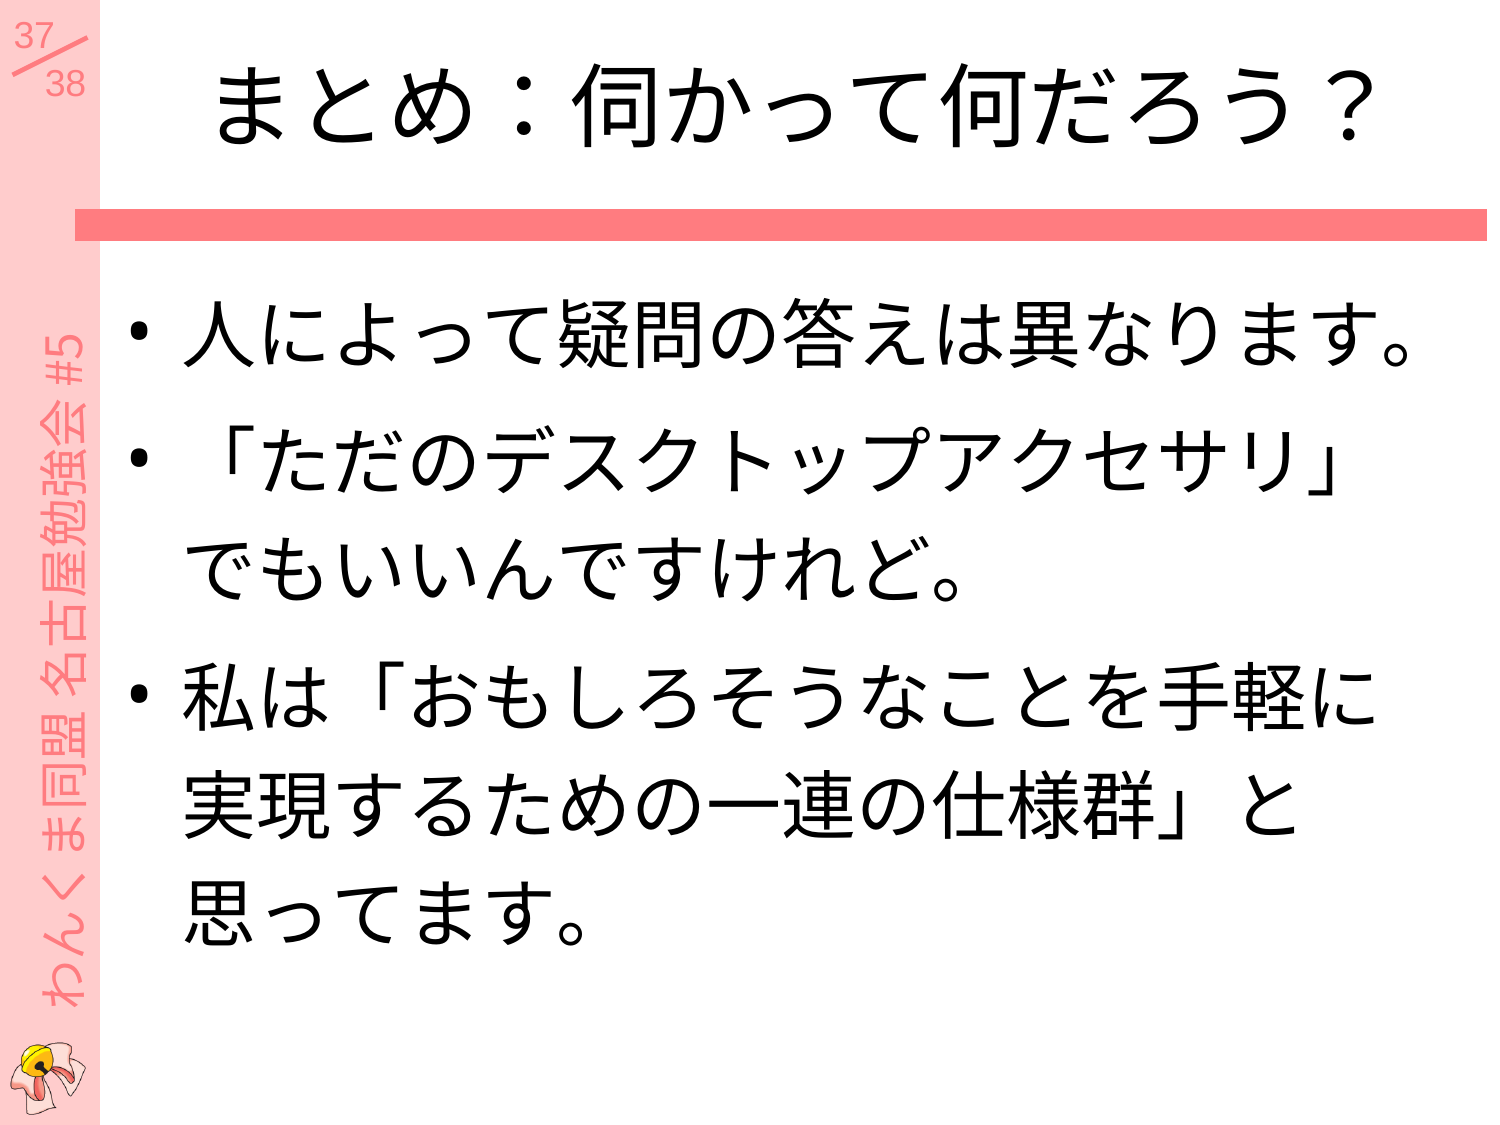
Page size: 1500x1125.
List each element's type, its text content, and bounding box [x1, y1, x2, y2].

title まとめ：伺かって何だろう？ [125, 0, 1476, 218]
list 人によって疑問の答えは異なります。 「ただのデスクトップアクセサリ」 でもいいんですけれど。 私は「おもしろそうなことを手軽に 実現するための一連の仕様群」と 思ってます。 [125, 275, 1476, 1101]
picture [10, 1042, 86, 1115]
